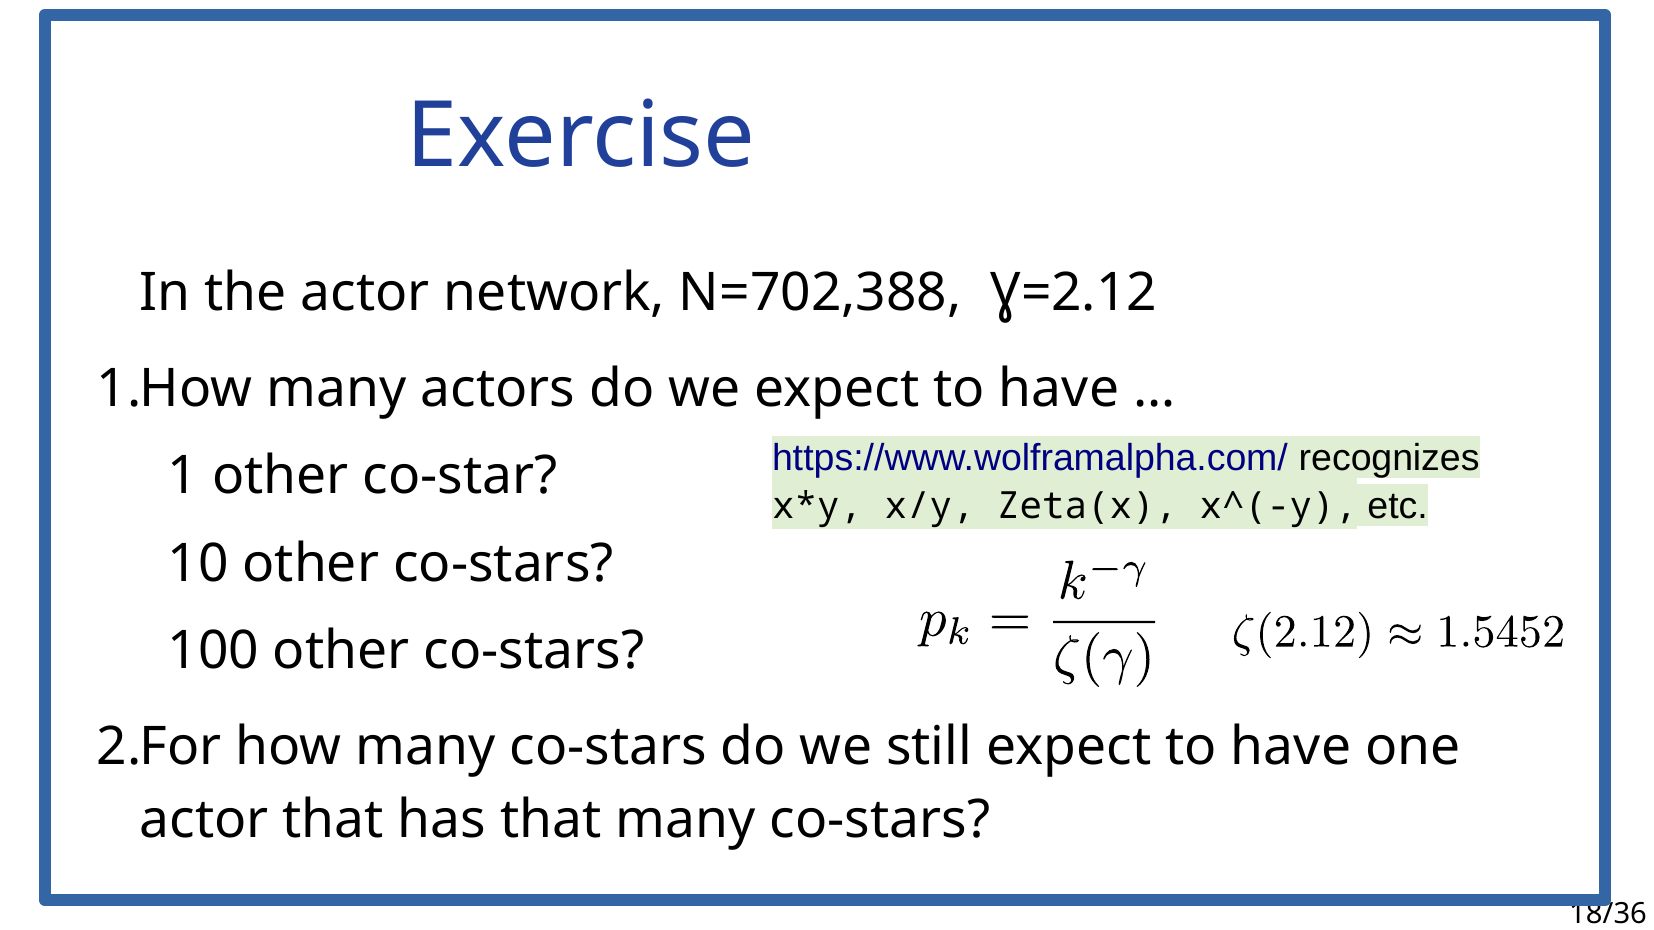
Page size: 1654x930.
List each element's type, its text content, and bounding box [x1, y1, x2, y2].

text_box [917, 574, 1156, 687]
list In the actor network, N=702,388, Ɣ=2.12 How many actors do we expect to have … 1 other co-star? 10 other co-stars? 100 other co-stars? For how many co-stars do we still expect to have one actor that has that many co-stars? [82, 252, 1571, 856]
text_box https://www.wolframalpha.com/ recognizes x*y, x/y, Zeta(x), x^(-y), etc. [757, 428, 1533, 574]
title Exercise [82, 21, 1081, 243]
picture [1230, 610, 1567, 661]
